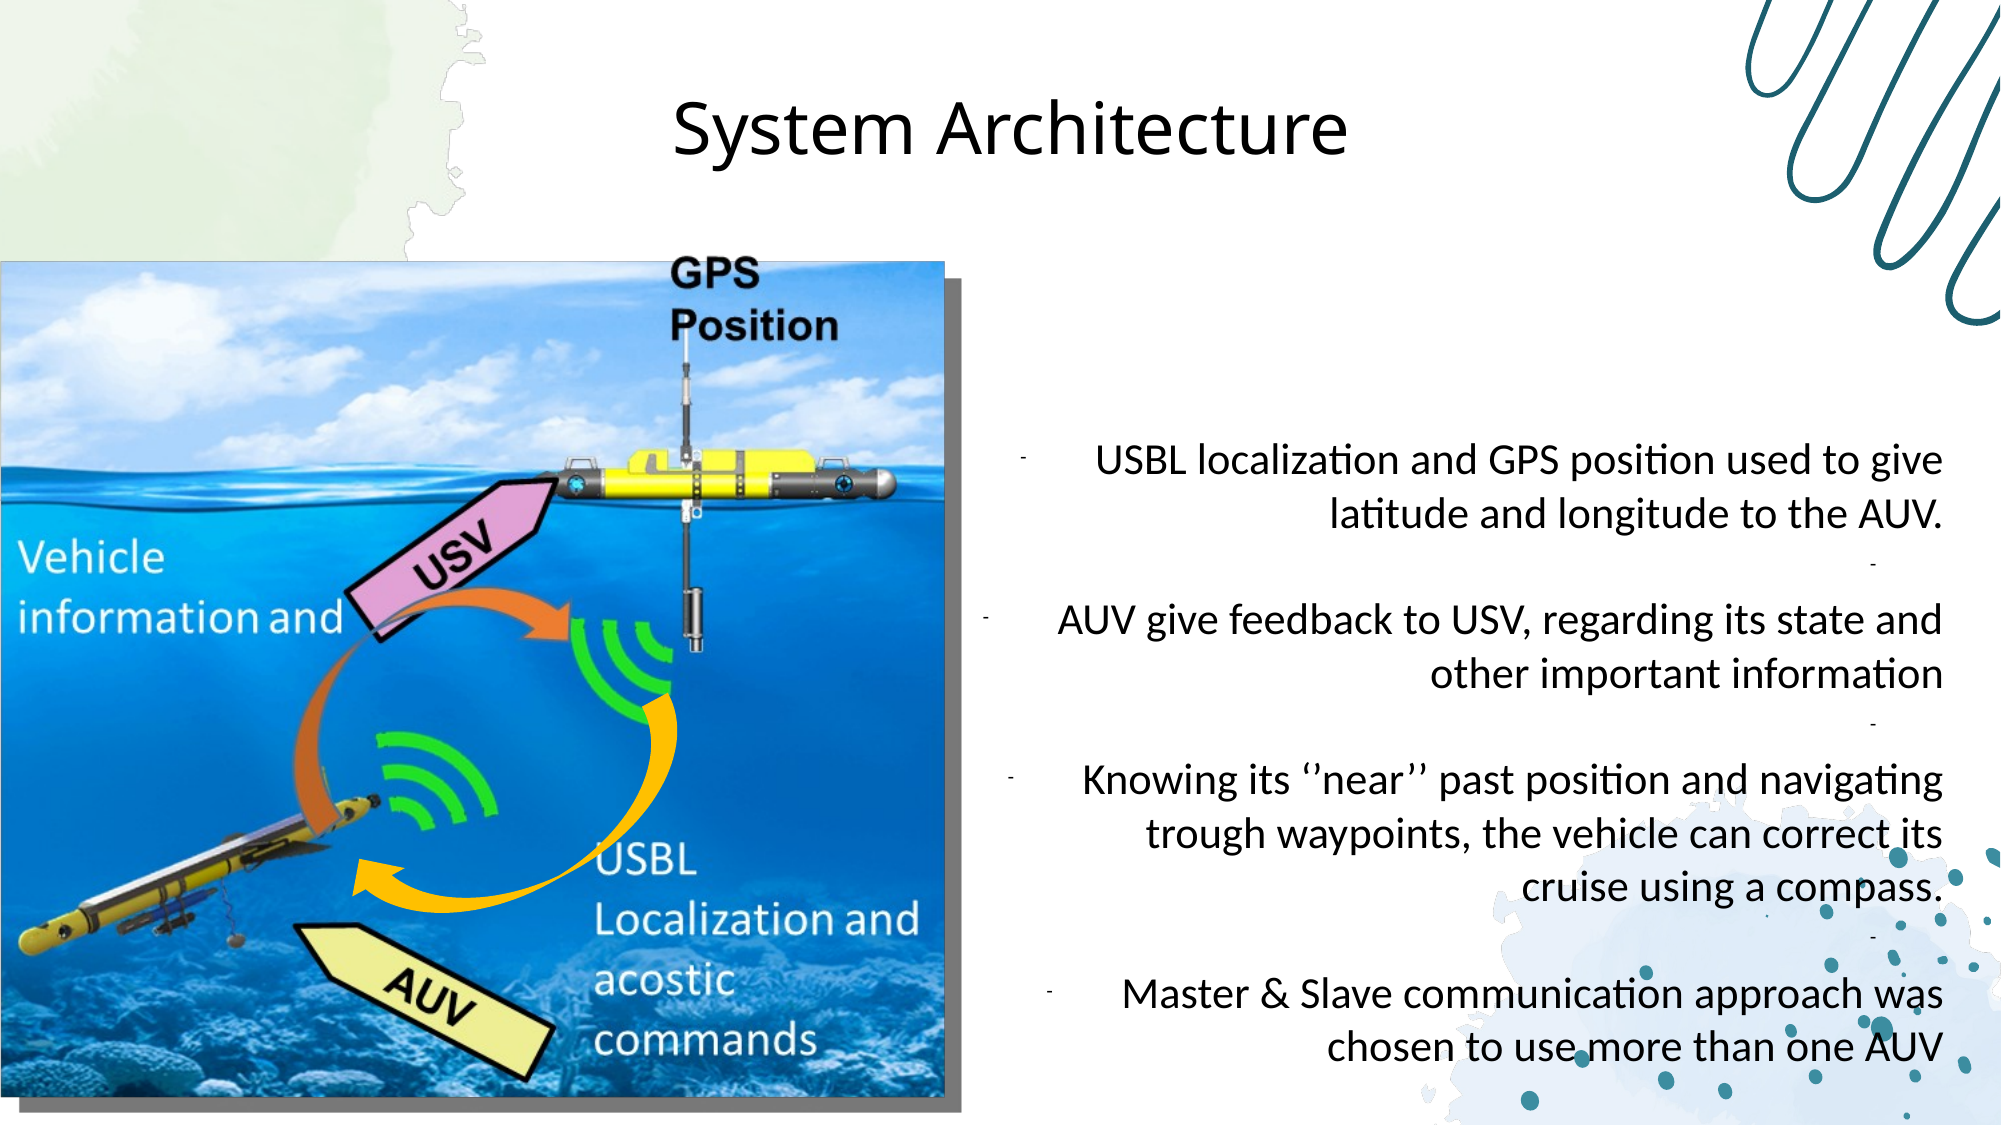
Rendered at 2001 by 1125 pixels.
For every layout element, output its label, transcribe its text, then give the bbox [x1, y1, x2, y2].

subtitle USBL localization and GPS position used to give latitude and longitude to the AUV. AUV give feedback to USV, regarding its state and other important information Knowing its ‘’near’’ past position and navigating trough waypoints, the vehicle can correct its cruise using a compass. Master & Slave communication approach was chosen to use more than one AUV [908, 410, 1965, 643]
text_box [353, 694, 677, 912]
picture [0, 233, 1065, 1100]
title System Architecture [652, 28, 1566, 234]
